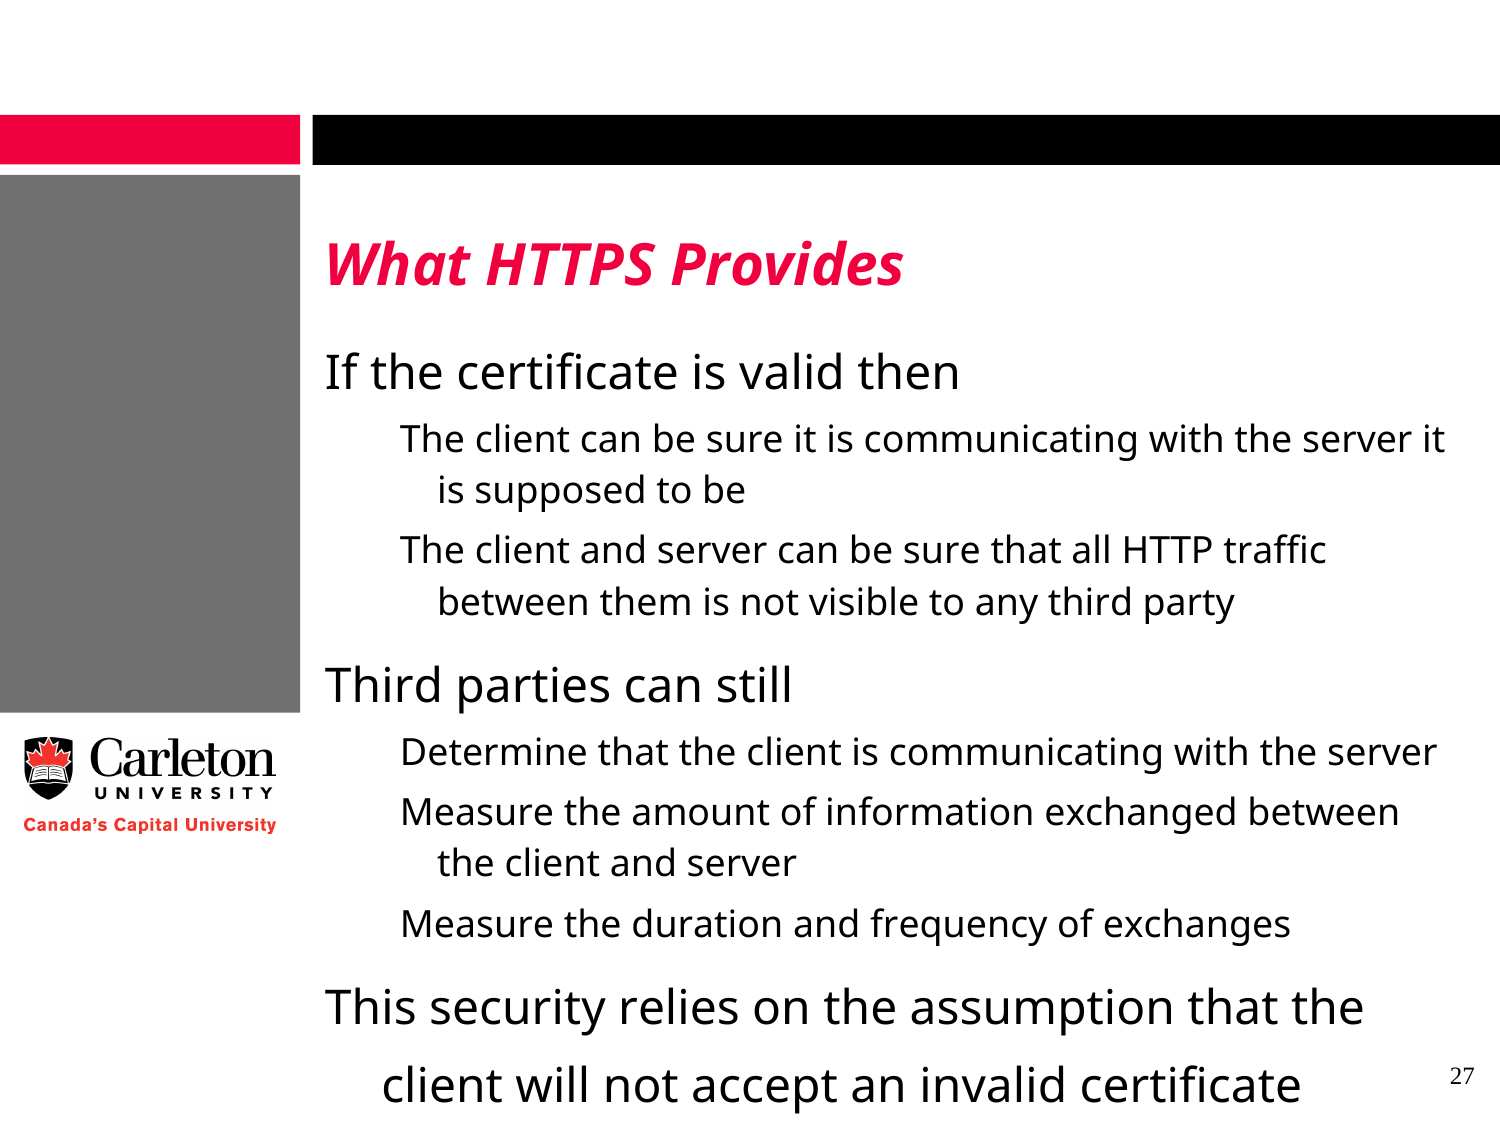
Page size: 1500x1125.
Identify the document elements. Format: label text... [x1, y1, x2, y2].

picture [24, 737, 276, 834]
list If the certificate is valid then The client can be sure it is communicating with the server it is supposed to be The client and server can be sure that all HTTP traffic between them is not visible to any third party Third parties can still Determine that the client is communicating with the server Measure the amount of information exchanged between the client and server Measure the duration and frequency of exchanges This security relies on the assumption that the client will not accept an invalid certificate [324, 324, 1450, 1051]
title What HTTPS Provides [324, 187, 1450, 324]
